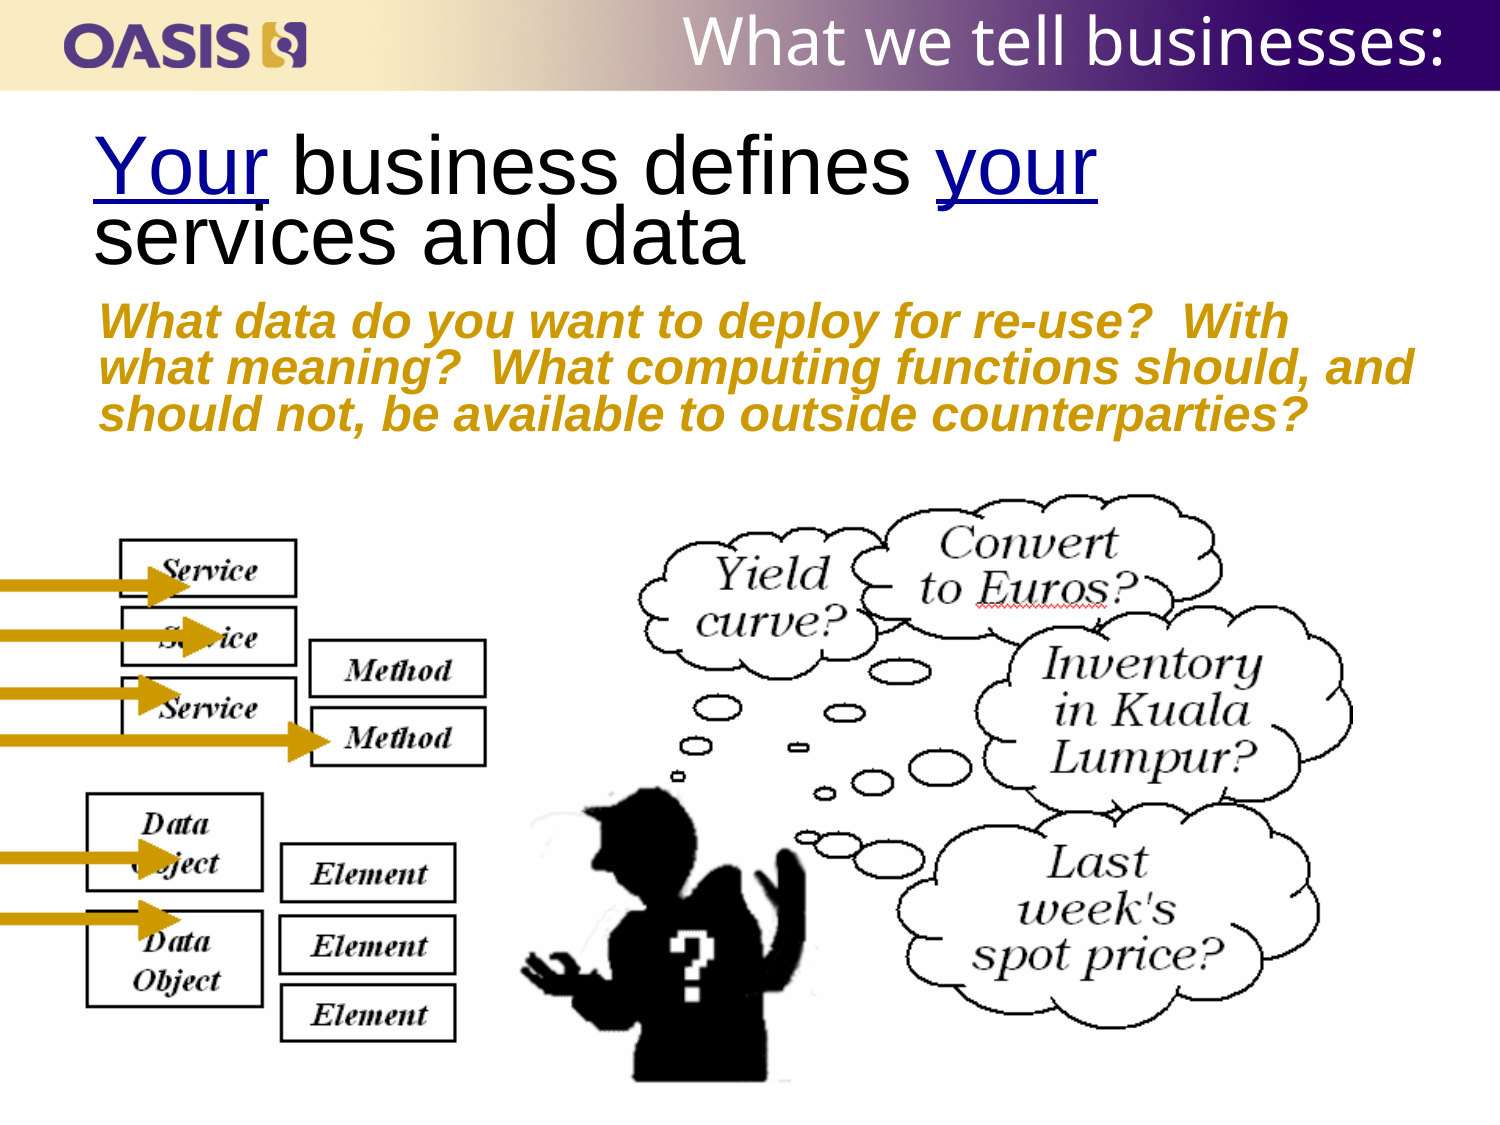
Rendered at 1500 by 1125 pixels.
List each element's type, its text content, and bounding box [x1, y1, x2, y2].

title What we tell businesses: [398, 0, 1463, 91]
picture [0, 0, 1500, 1125]
list What data do you want to deploy for re-use? With what meaning? What computing functions should, and should not, be available to outside counterparties? [83, 292, 1432, 488]
text_box Your business defines your services and data [78, 128, 1174, 286]
